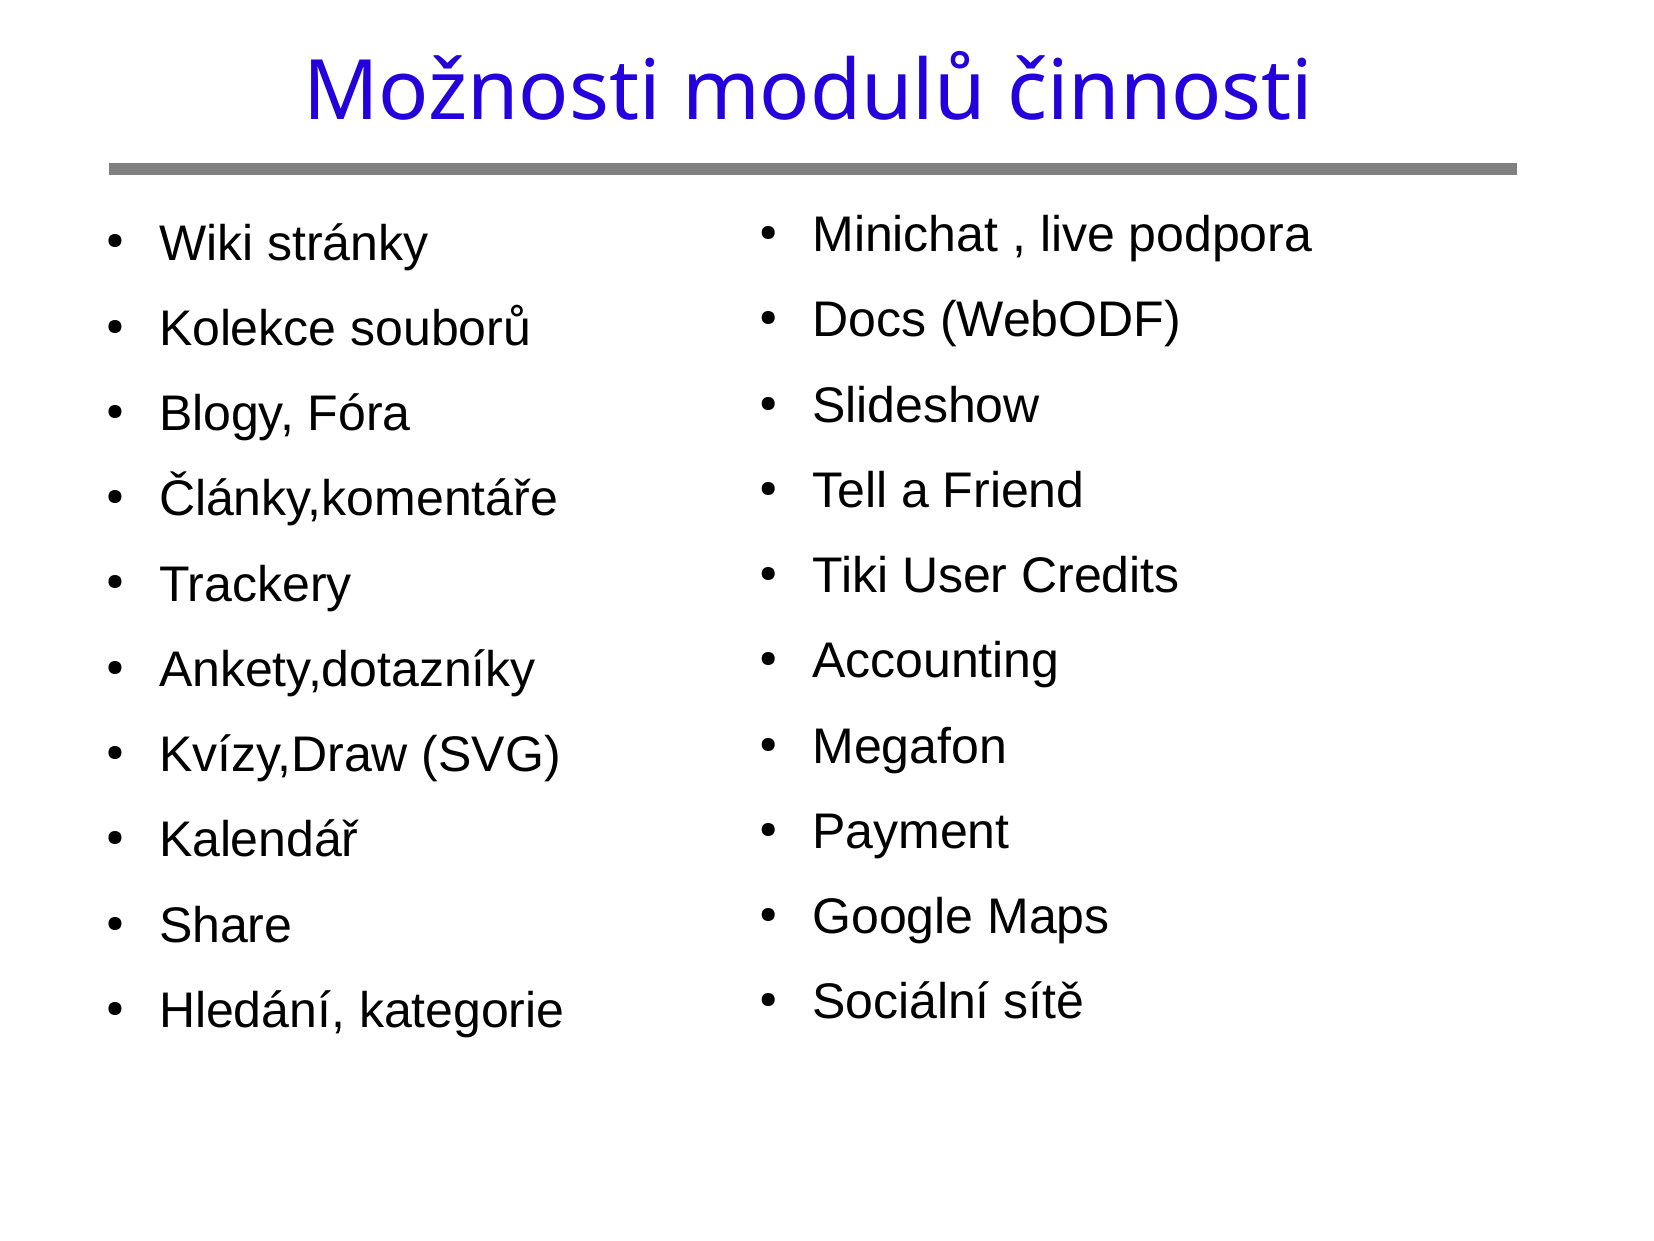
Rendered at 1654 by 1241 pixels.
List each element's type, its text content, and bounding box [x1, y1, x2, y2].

list Wiki stránky Kolekce souborů Blogy, Fóra Články,komentáře Trackery Ankety,dotazníky Kvízy,Draw (SVG) Kalendář Share Hledání, kategorie [88, 214, 601, 1038]
list Minichat , live podpora Docs (WebODF) Slideshow Tell a Friend Tiki User Credits Accounting Megafon Payment Google Maps Sociální sítě [741, 206, 1339, 1030]
title Možnosti modulů činnosti [75, 39, 1564, 135]
